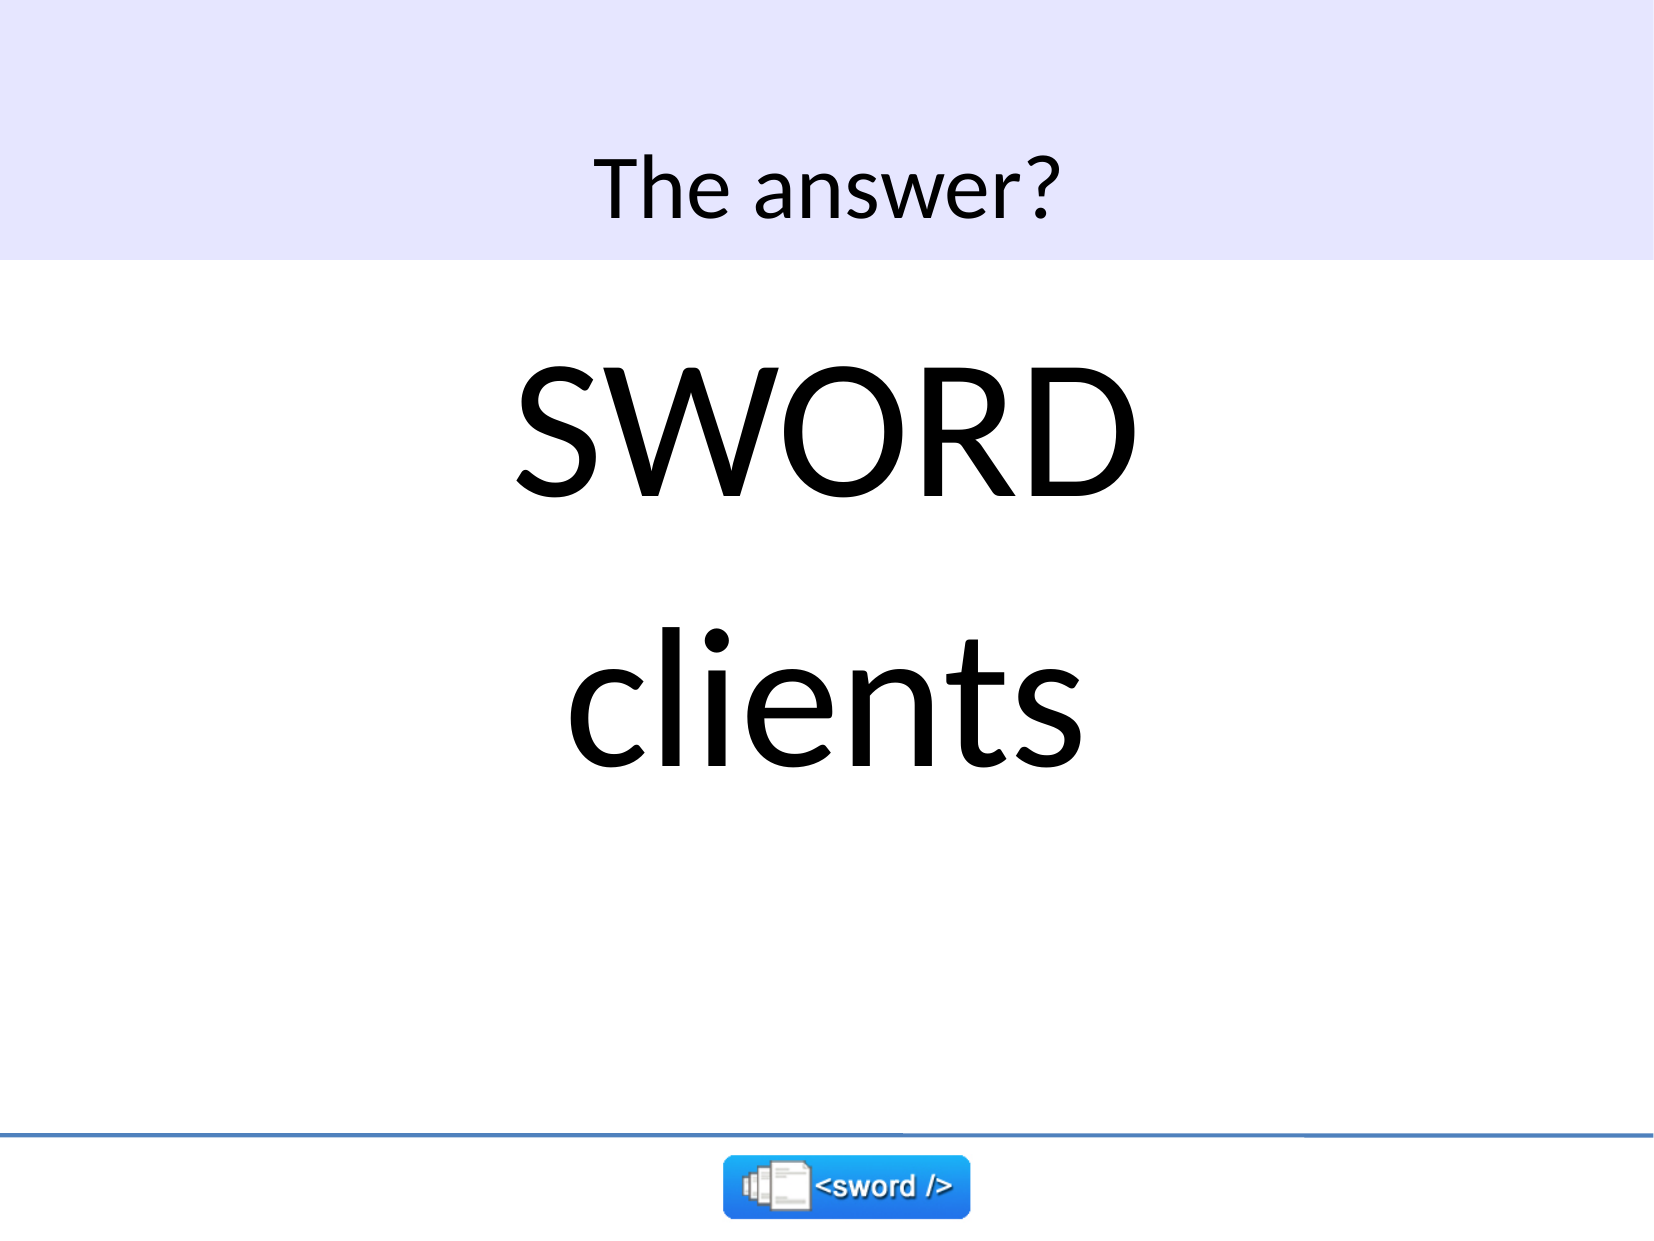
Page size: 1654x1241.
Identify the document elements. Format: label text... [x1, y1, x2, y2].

picture [722, 1154, 973, 1223]
text_box The answer? [524, 142, 1135, 250]
list SWORD clients [82, 289, 1571, 1125]
